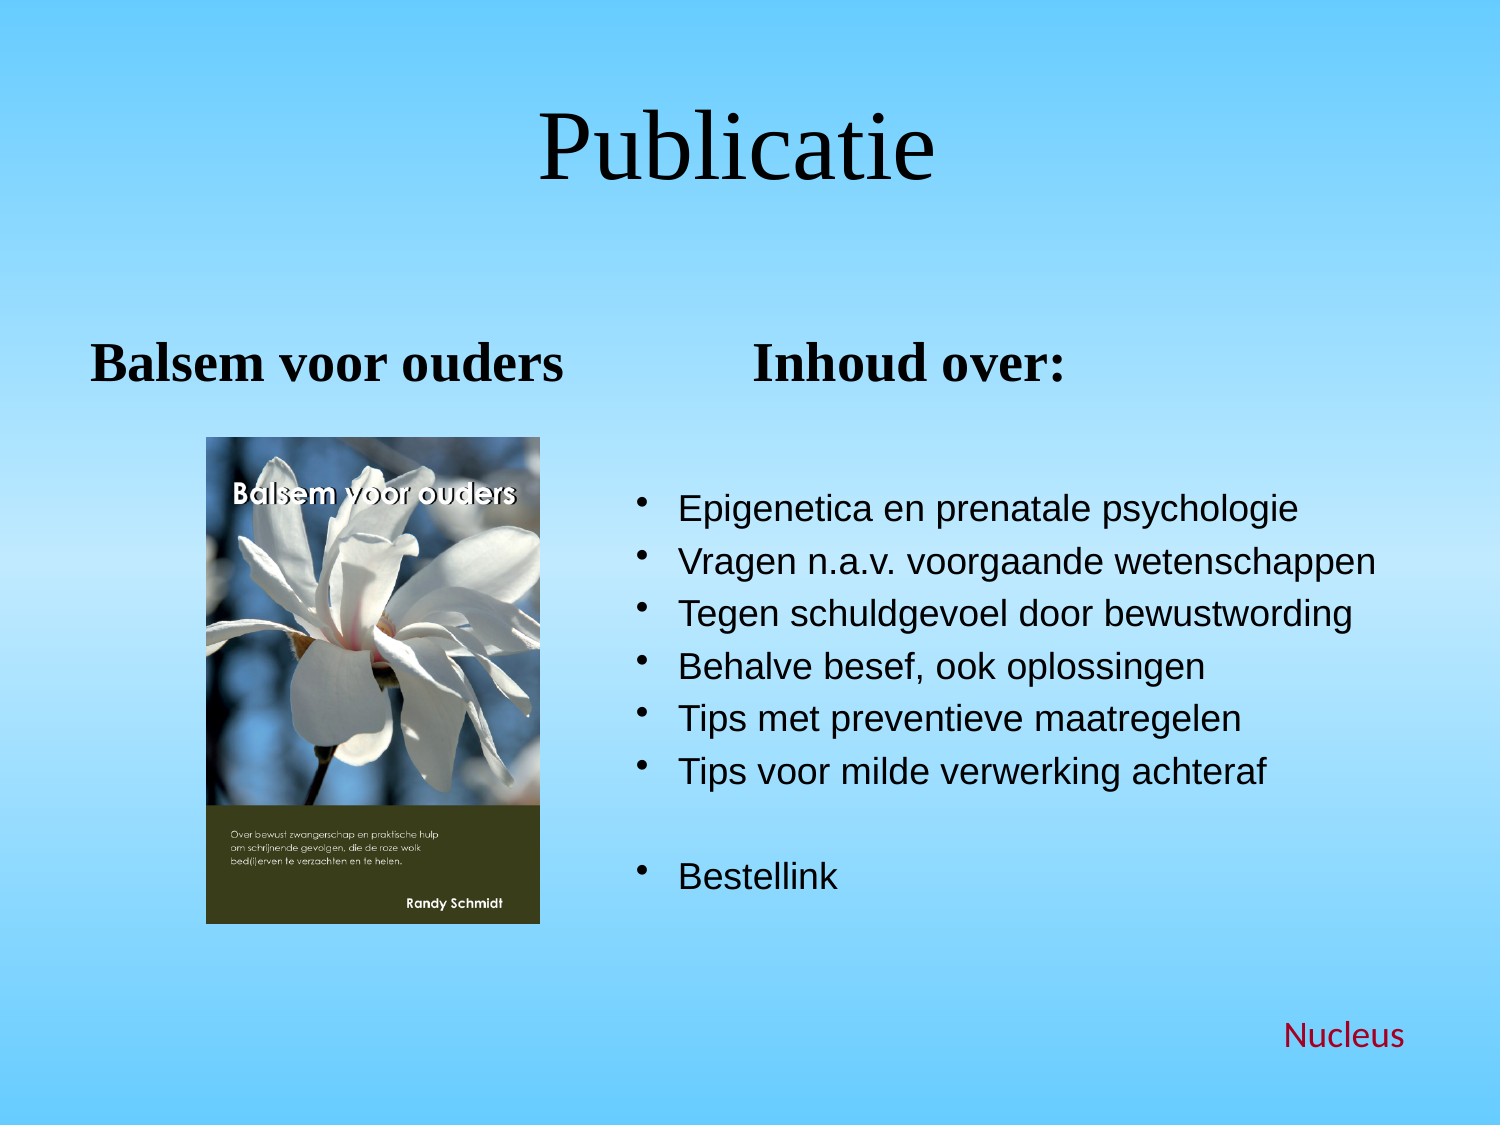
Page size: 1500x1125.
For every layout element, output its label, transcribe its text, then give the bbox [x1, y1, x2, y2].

picture [206, 437, 540, 924]
list Balsem voor ouders [74, 321, 737, 401]
text_box Nucleus [1268, 1002, 1421, 1063]
list Inhoud over: [737, 321, 1401, 401]
title Publicatie [62, 69, 1413, 211]
list Epigenetica en prenatale psychologie Vragen n.a.v. voorgaande wetenschappen Tegen schuldgevoel door bewustwording Behalve besef, ook oplossingen Tips met preventieve maatregelen Tips voor milde verwerking achteraf Bestellink [620, 476, 1401, 963]
